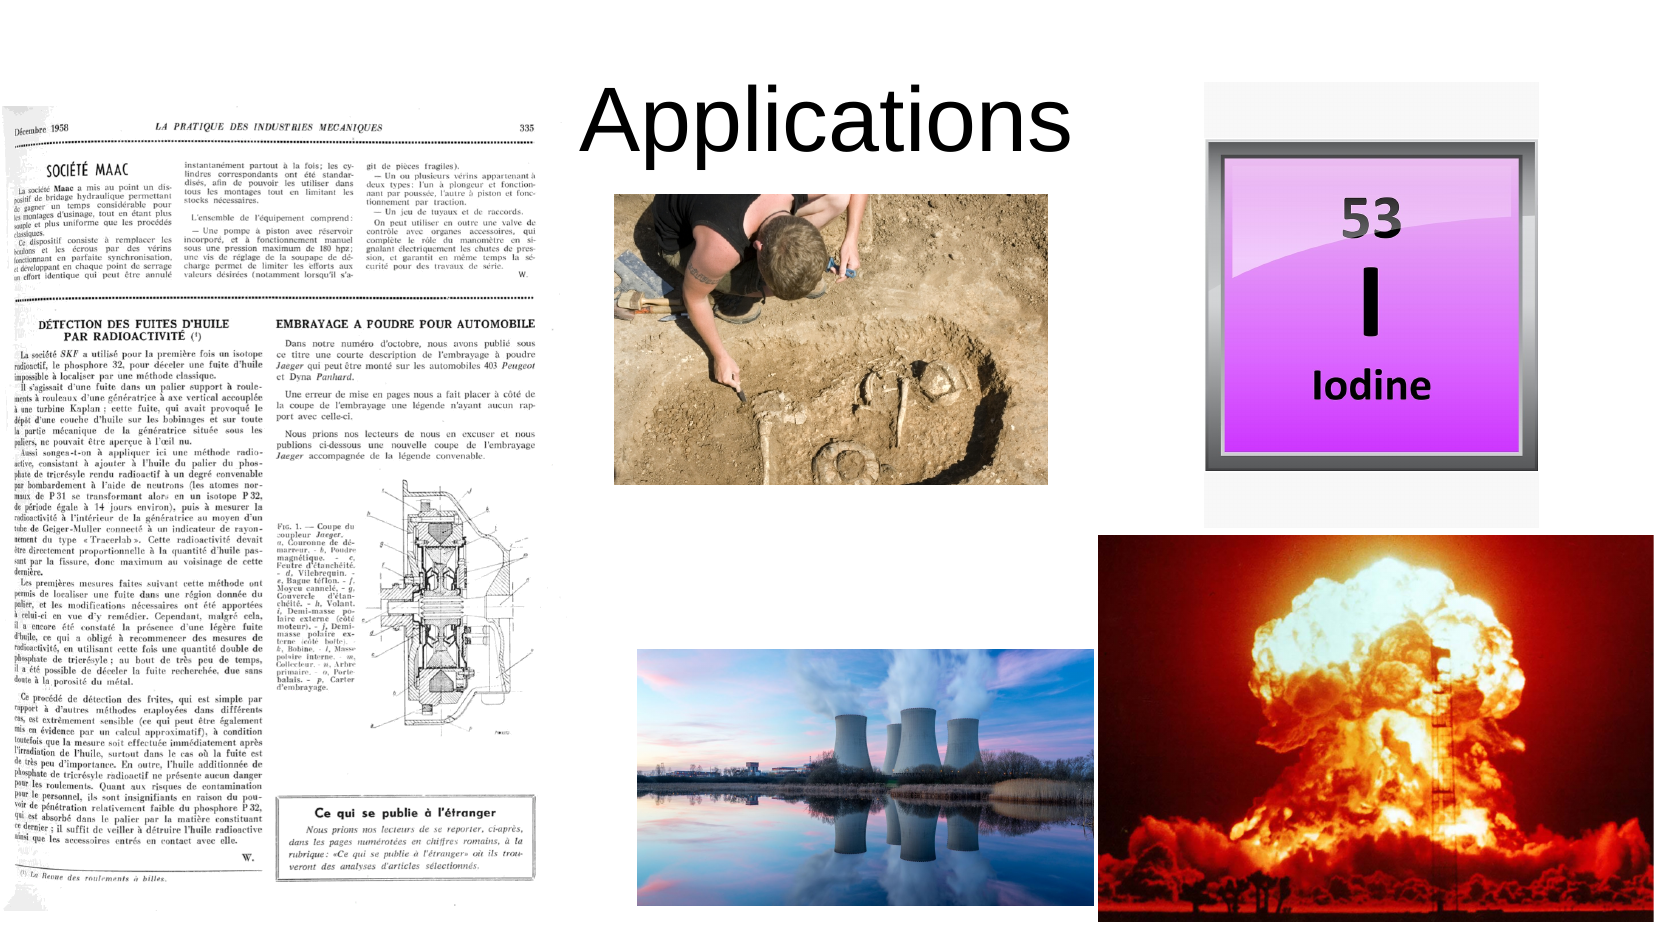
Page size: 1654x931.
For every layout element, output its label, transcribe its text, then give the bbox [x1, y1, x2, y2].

picture [614, 194, 1048, 485]
picture [1098, 535, 1654, 922]
picture [2, 106, 567, 911]
picture [637, 649, 1094, 906]
picture [1204, 193, 1539, 528]
title Applications [82, 37, 1571, 193]
